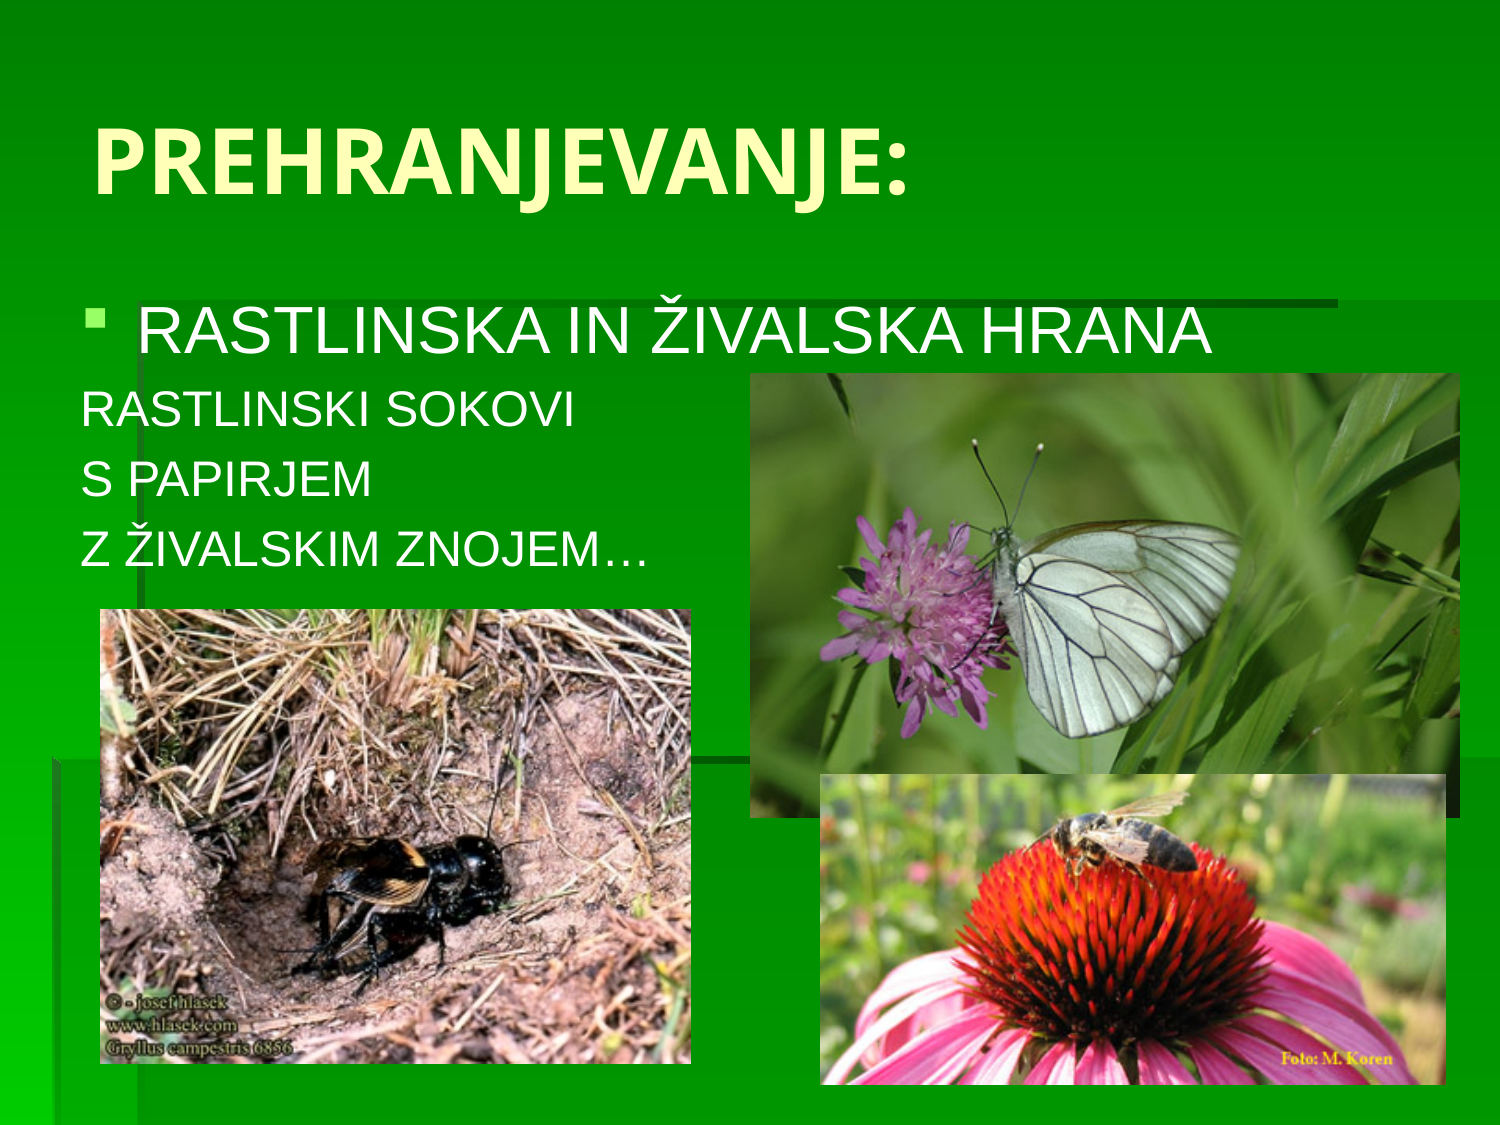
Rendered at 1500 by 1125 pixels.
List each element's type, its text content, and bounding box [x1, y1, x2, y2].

picture [100, 609, 691, 1064]
list RASTLINSKA IN ŽIVALSKA HRANA RASTLINSKI SOKOVI S PAPIRJEM Z ŽIVALSKIM ZNOJEM… [64, 278, 1379, 967]
title PREHRANJEVANJE: [75, 40, 1451, 275]
picture [750, 373, 1460, 1085]
